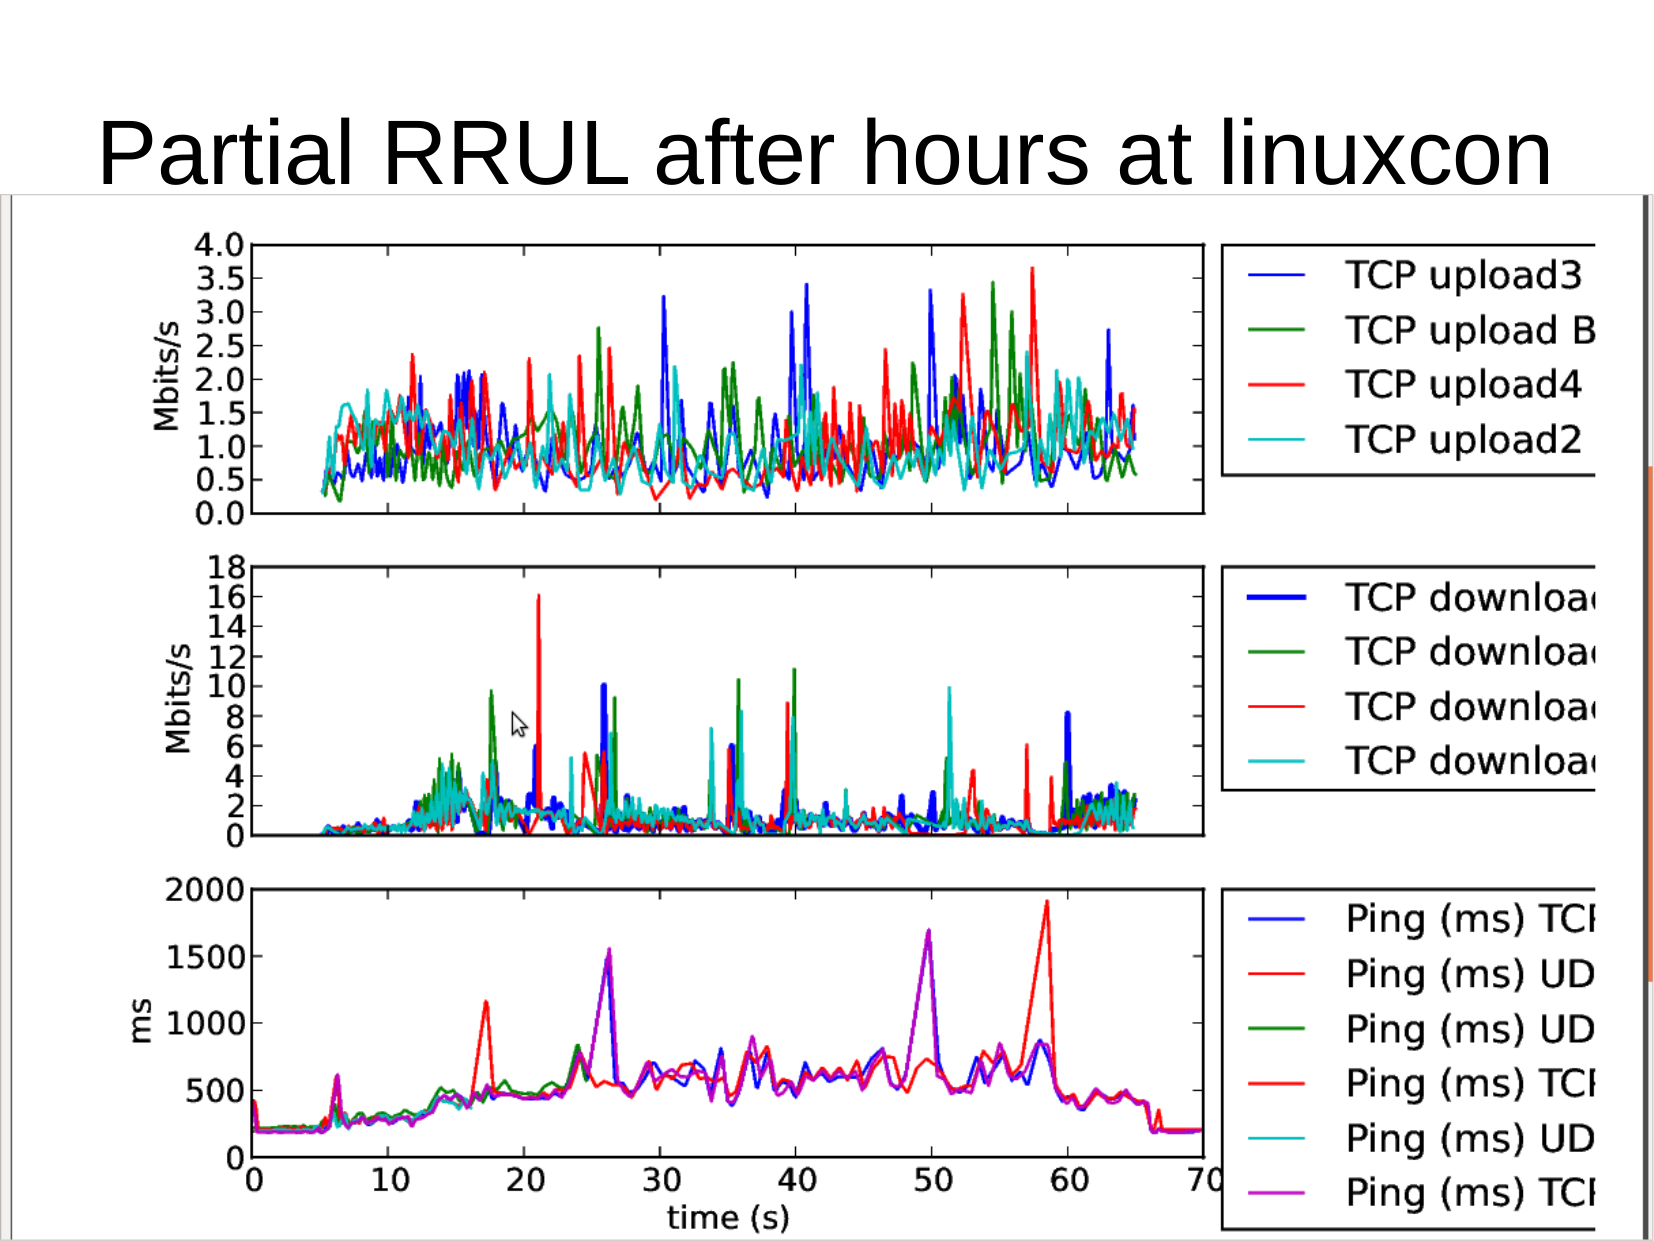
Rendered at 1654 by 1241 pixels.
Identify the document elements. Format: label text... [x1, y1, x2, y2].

title Partial RRUL after hours at linuxcon [82, 49, 1571, 194]
picture [0, 194, 1654, 1241]
